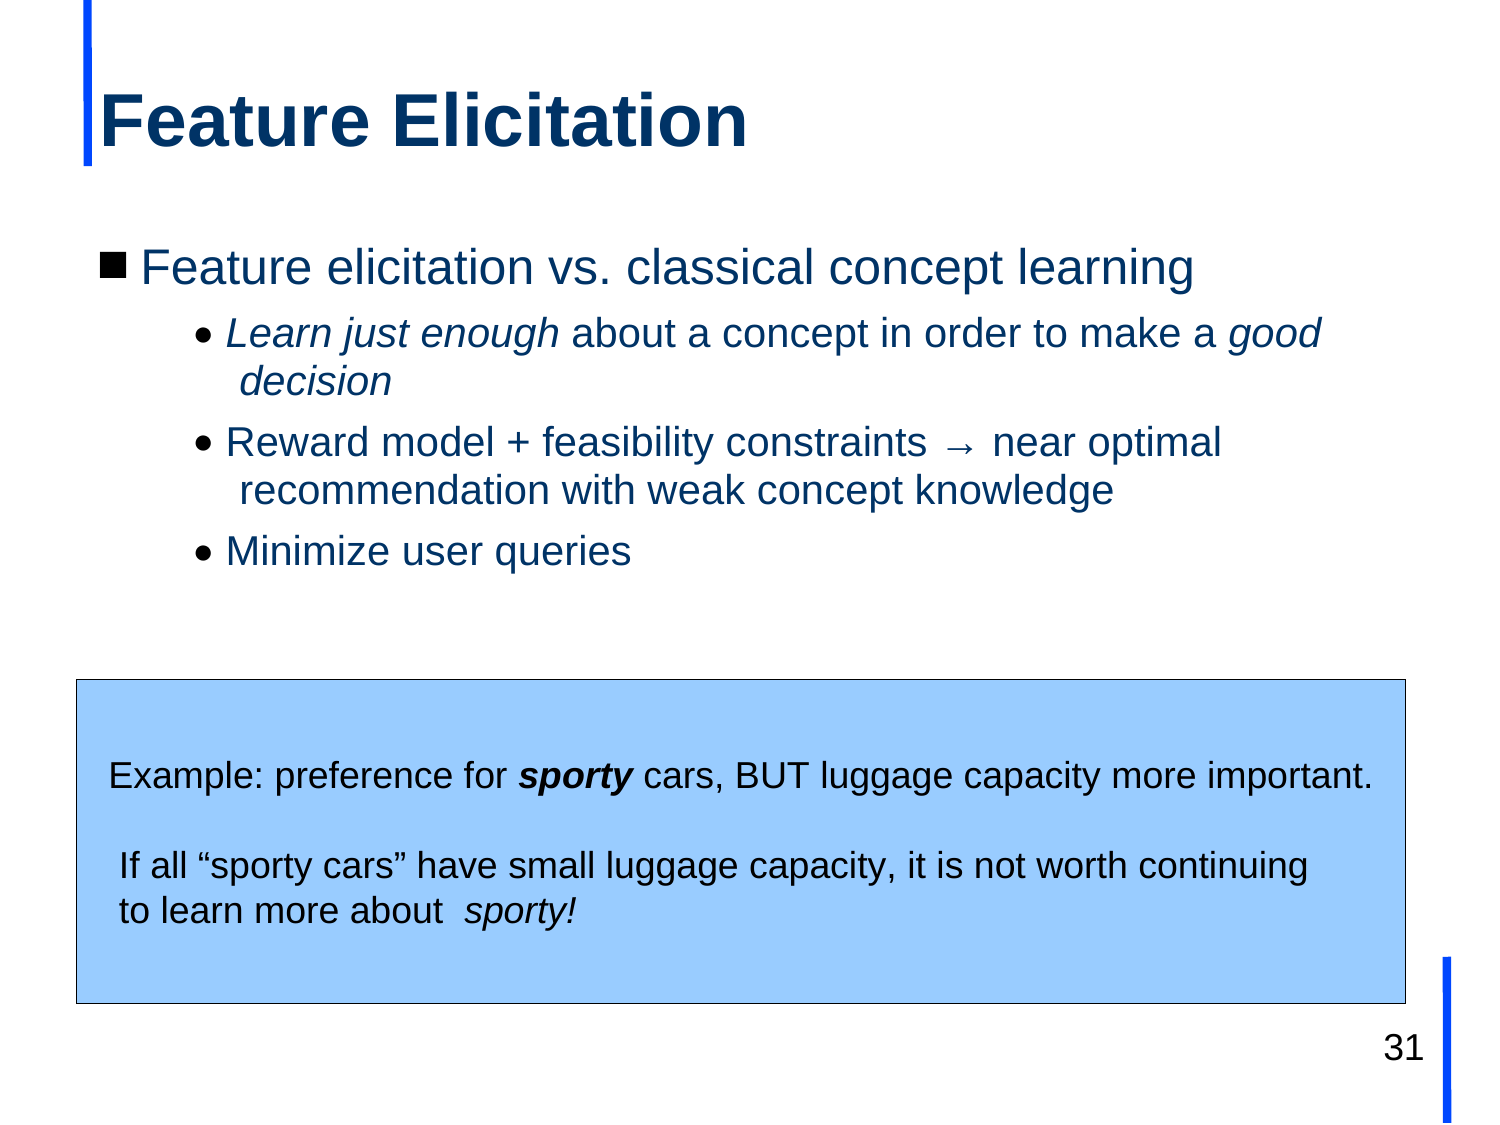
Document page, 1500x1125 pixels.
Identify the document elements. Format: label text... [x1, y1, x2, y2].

list Feature elicitation vs. classical concept learning Learn just enough about a concept in order to make a good decision Reward model + feasibility constraints → near optimal recommendation with weak concept knowledge Minimize user queries [99, 237, 1438, 1022]
text_box Example: preference for sporty cars, BUT luggage capacity more important. If all “sporty cars” have small luggage capacity, it is not worth continuing to learn more about sporty! [76, 679, 1406, 1004]
title Feature Elicitation [99, 24, 1438, 213]
